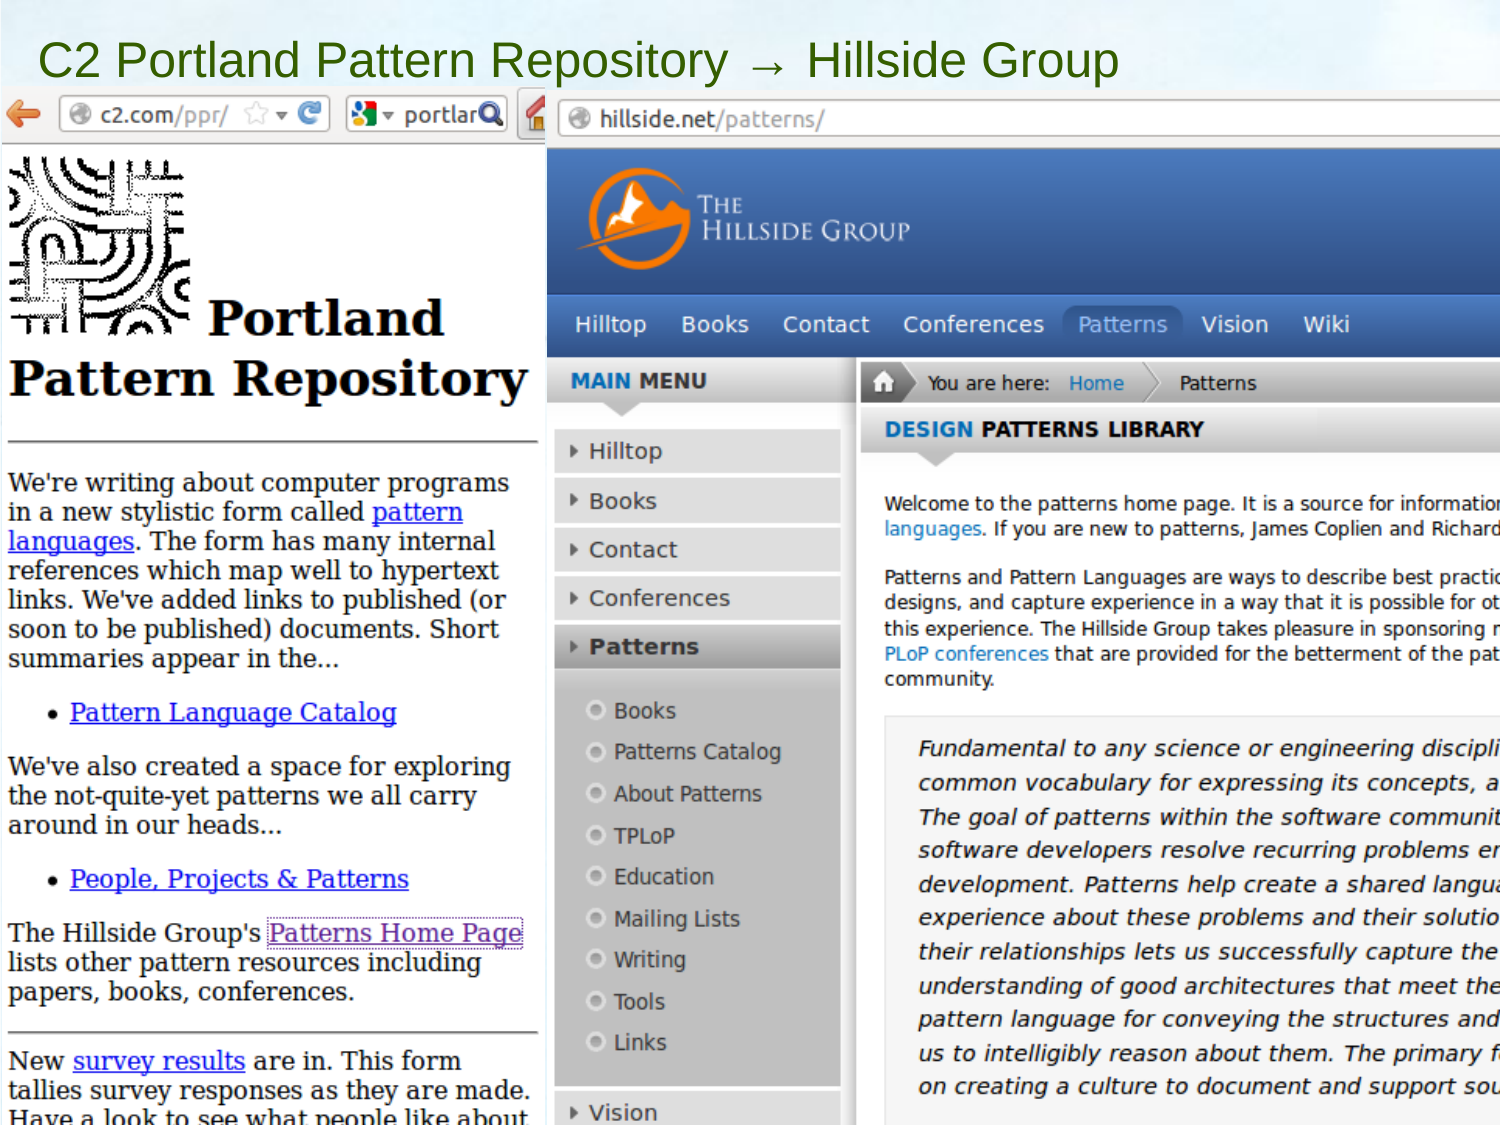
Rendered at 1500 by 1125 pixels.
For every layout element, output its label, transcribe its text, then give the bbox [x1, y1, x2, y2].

title C2 Portland Pattern Repository → Hillside Group [37, 37, 1463, 152]
picture [0, 0, 1500, 1125]
